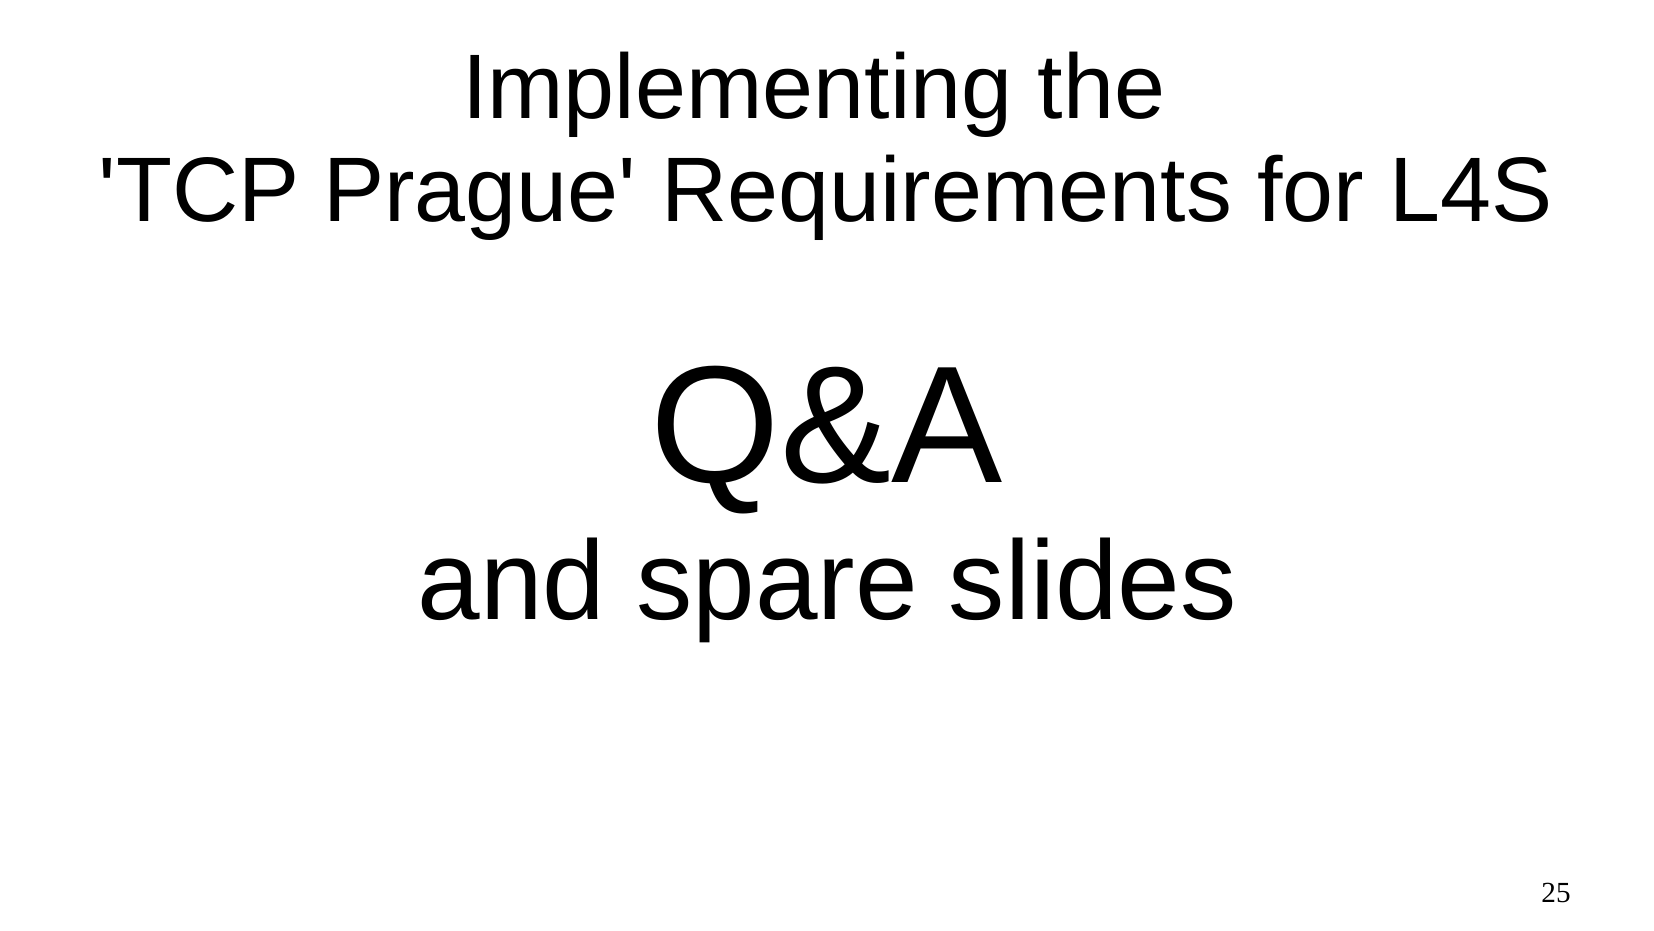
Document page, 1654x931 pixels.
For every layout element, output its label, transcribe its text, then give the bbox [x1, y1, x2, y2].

subtitle Q&A and spare slides [82, 217, 1571, 758]
title Implementing the 'TCP Prague' Requirements for L4S [82, 35, 1571, 217]
